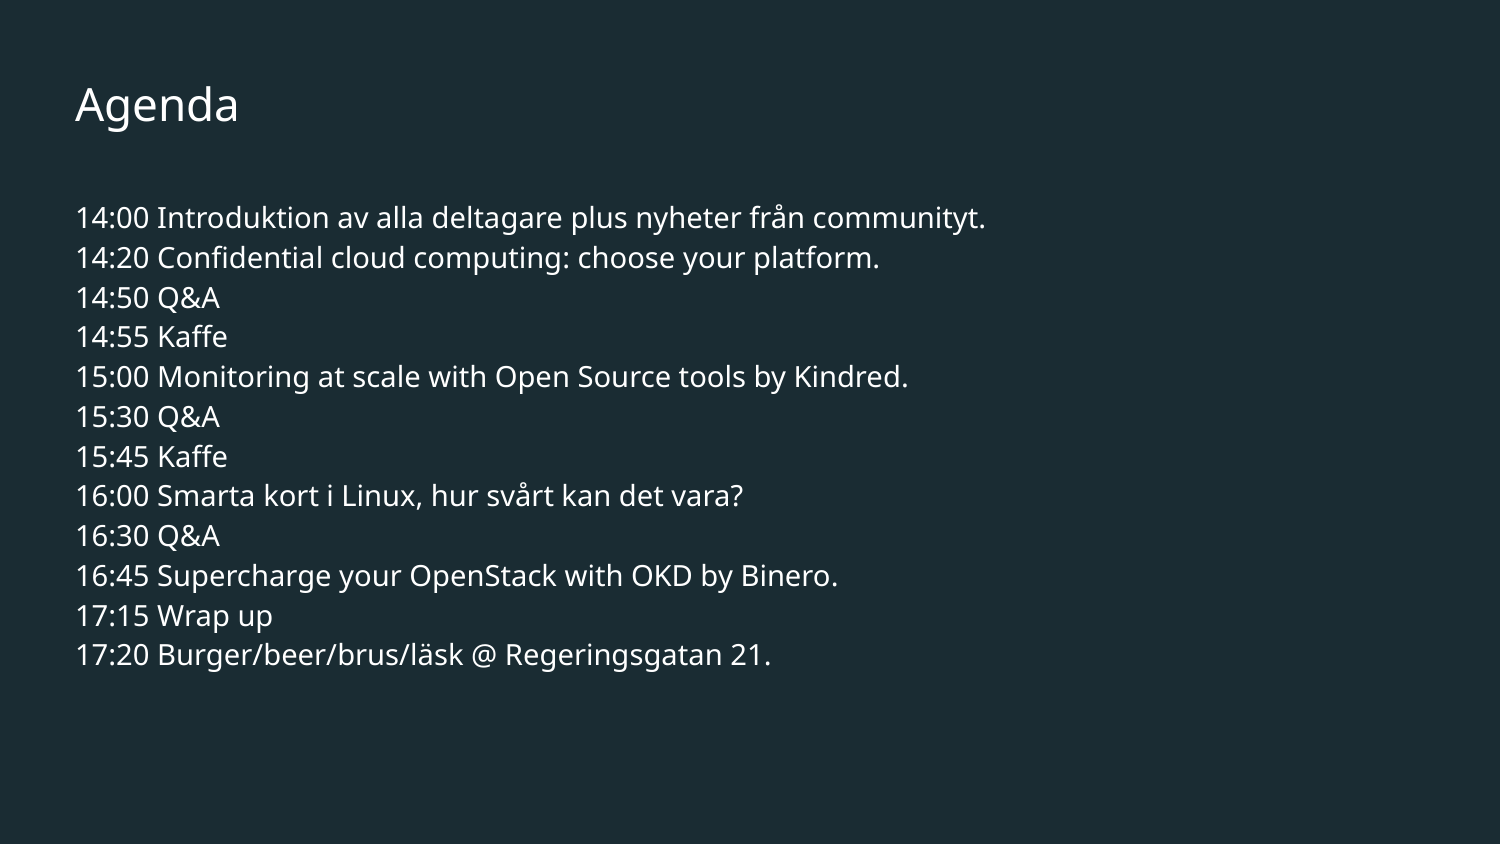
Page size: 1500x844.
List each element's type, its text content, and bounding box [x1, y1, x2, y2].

list 14:00 Introduktion av alla deltagare plus nyheter från communityt. 14:20 Confidential cloud computing: choose your platform. 14:50 Q&A 14:55 Kaffe 15:00 Monitoring at scale with Open Source tools by Kindred. 15:30 Q&A 15:45 Kaffe 16:00 Smarta kort i Linux, hur svårt kan det vara? 16:30 Q&A 16:45 Supercharge your OpenStack with OKD by Binero. 17:15 Wrap up 17:20 Burger/beer/brus/läsk @ Regeringsgatan 21. [75, 197, 1425, 687]
title Agenda [75, 33, 1425, 175]
